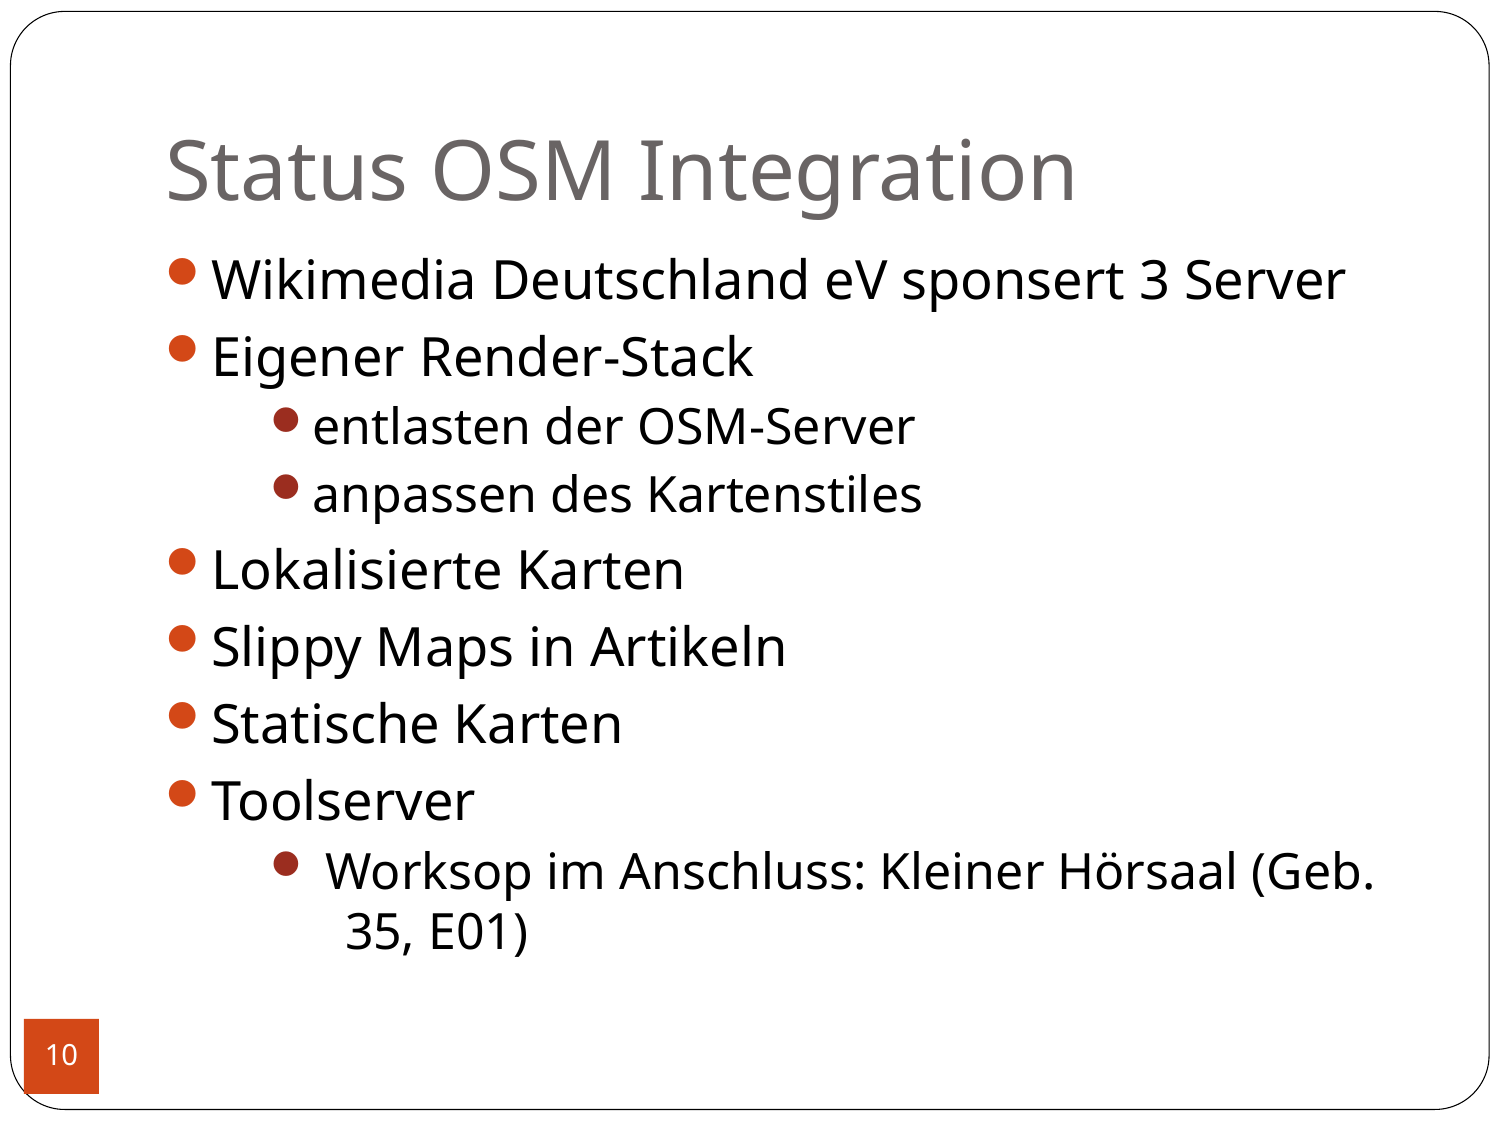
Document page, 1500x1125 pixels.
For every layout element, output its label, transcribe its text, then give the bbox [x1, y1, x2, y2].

list Wikimedia Deutschland eV sponsert 3 Server Eigener Render-Stack entlasten der OSM-Server anpassen des Kartenstiles Lokalisierte Karten Slippy Maps in Artikeln Statische Karten Toolserver Worksop im Anschluss: Kleiner Hörsaal (Geb. 35, E01) [150, 237, 1426, 988]
text_box 10 [23, 1018, 99, 1094]
title Status OSM Integration [150, 45, 1426, 233]
